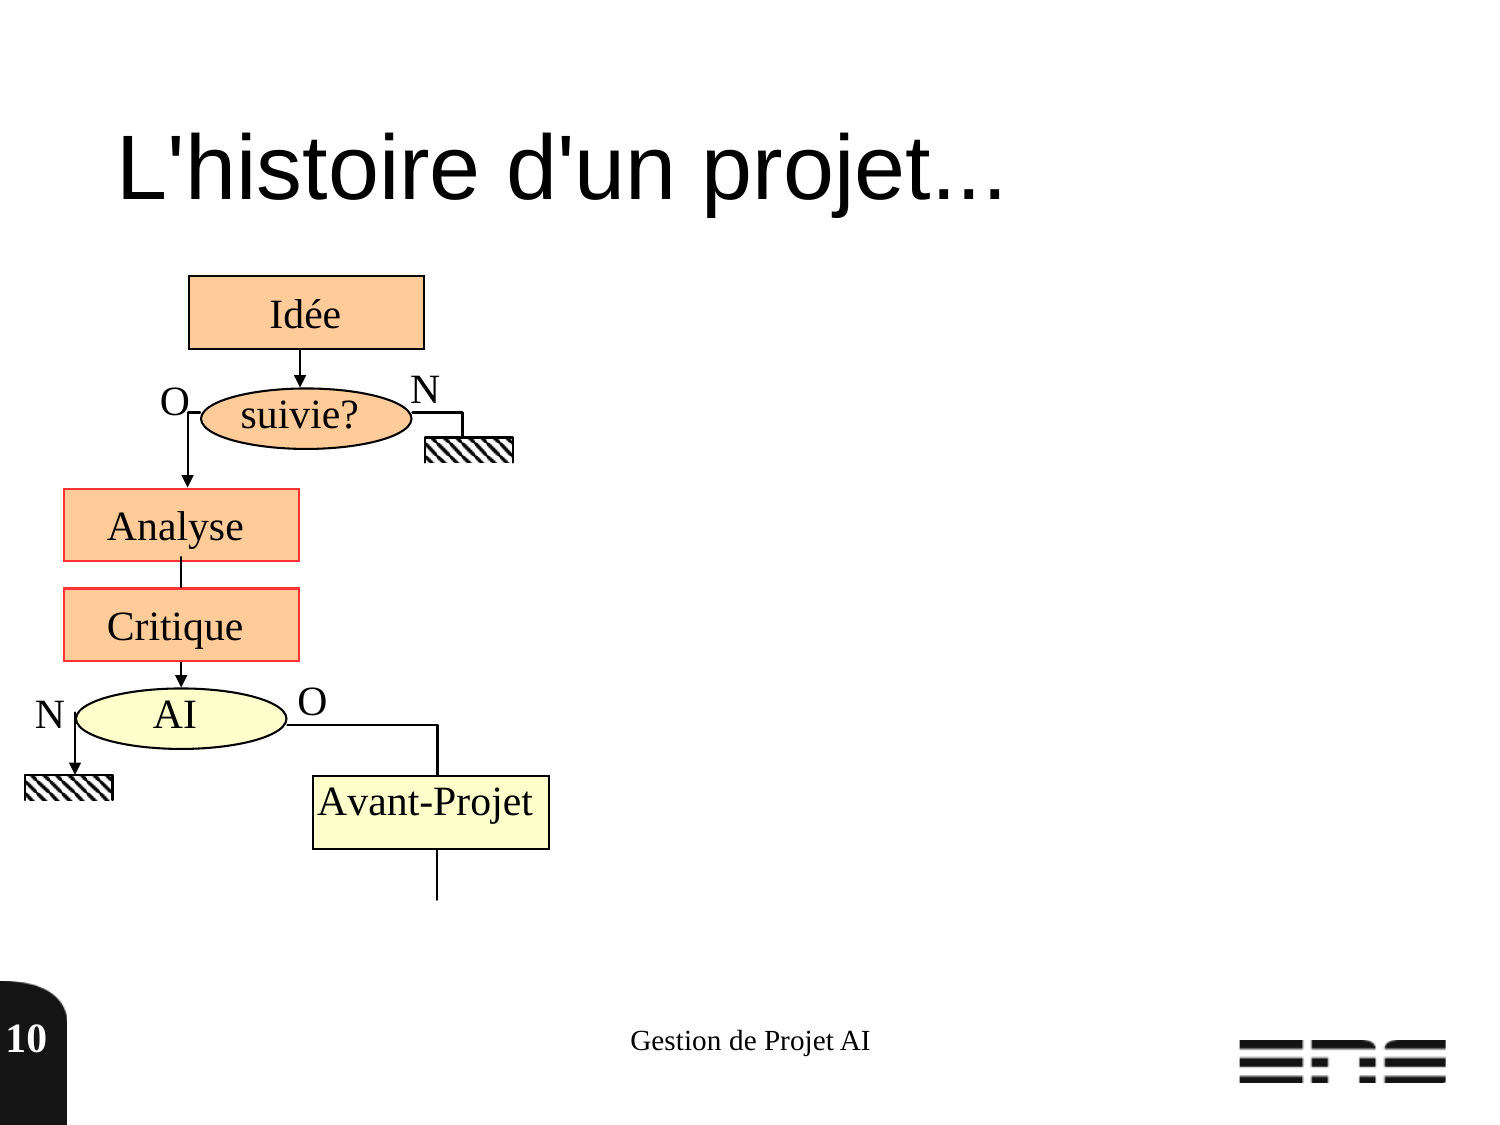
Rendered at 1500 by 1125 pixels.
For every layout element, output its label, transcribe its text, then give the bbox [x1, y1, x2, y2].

title L'histoire d'un projet... [66, 37, 1342, 225]
text_box Avant-Projet [302, 766, 549, 832]
text_box [188, 275, 425, 349]
text_box O [282, 666, 343, 732]
text_box N [395, 354, 456, 419]
text_box AI [137, 679, 212, 744]
text_box suivie? [225, 379, 374, 444]
text_box [80, 689, 282, 749]
text_box Idée [254, 279, 357, 344]
text_box [206, 399, 225, 438]
text_box [63, 488, 299, 662]
text_box [425, 437, 513, 463]
text_box N [19, 679, 80, 744]
text_box [313, 832, 549, 849]
text_box Analyse [91, 491, 259, 557]
text_box [248, 444, 364, 449]
text_box Critique [91, 591, 259, 657]
text_box [374, 395, 412, 442]
text_box [25, 775, 113, 800]
text_box O [145, 366, 206, 432]
